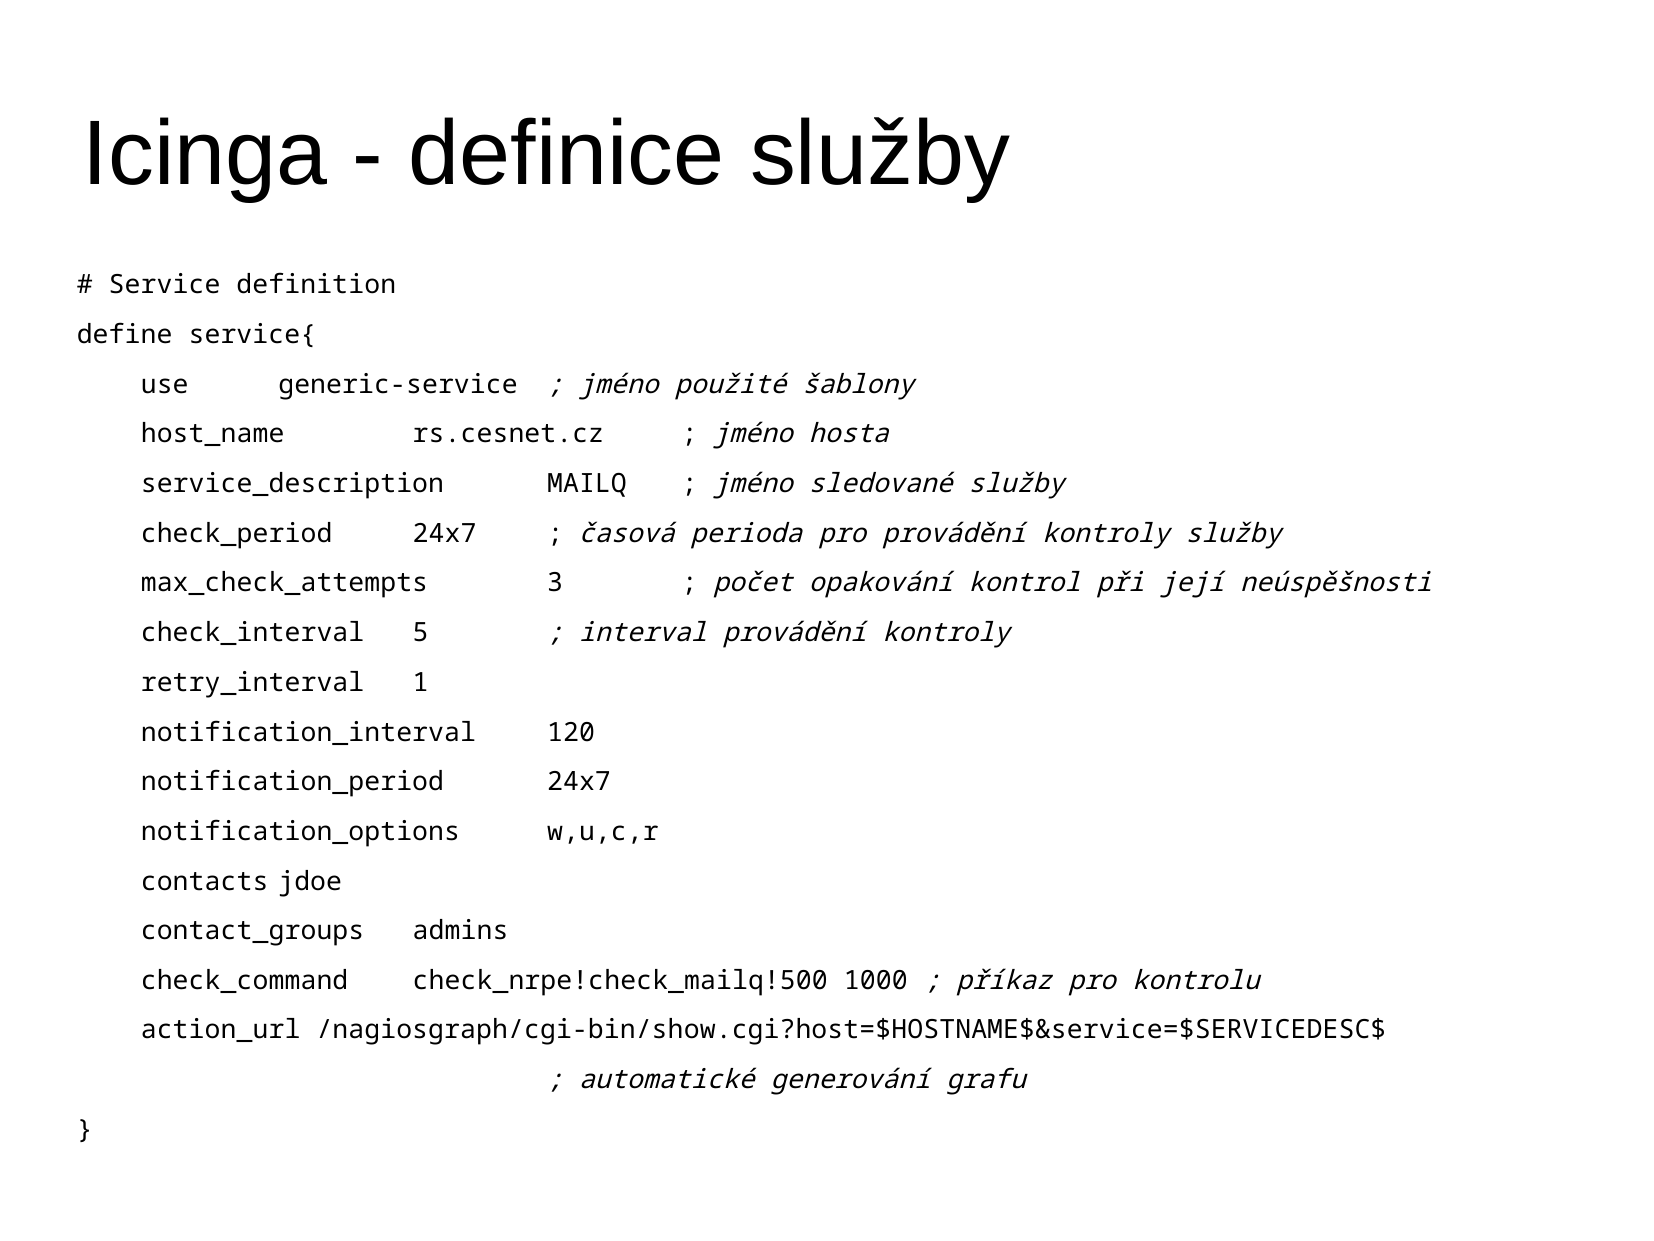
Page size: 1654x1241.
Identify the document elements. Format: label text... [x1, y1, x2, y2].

list # Service definition define service{ use generic-service ; jméno použité šablony host_name rs.cesnet.cz ; jméno hosta service_description MAILQ ; jméno sledované služby check_period 24x7 ; časová perioda pro provádění kontroly služby max_check_attempts 3 ; počet opakování kontrol při její neúspěšnosti check_interval 5 ; interval provádění kontroly retry_interval 1 notification_interval 120 notification_period 24x7 notification_options w,u,c,r contacts jdoe contact_groups admins check_command check_nrpe!check_mailq!500 1000 ; příkaz pro kontrolu action_url /nagiosgraph/cgi-bin/show.cgi?host=$HOSTNAME$&service=$SERVICEDESC$ ; automatické generování grafu } [76, 265, 1565, 1152]
title Icinga - definice služby [82, 49, 1571, 257]
